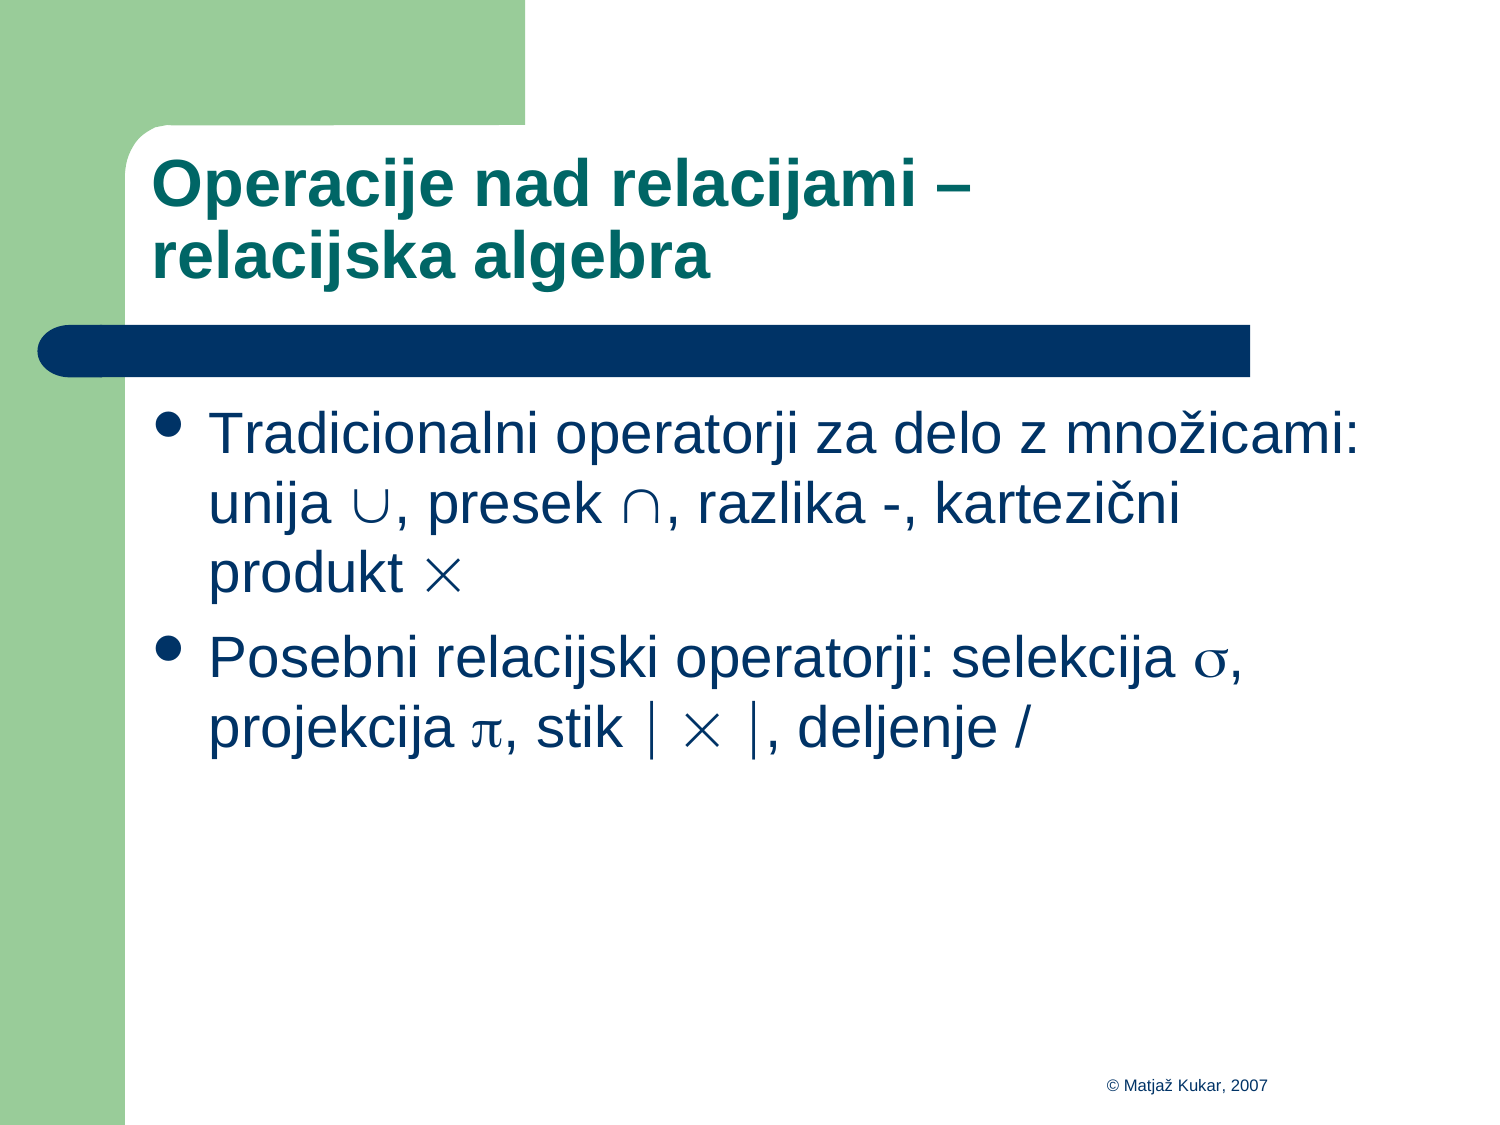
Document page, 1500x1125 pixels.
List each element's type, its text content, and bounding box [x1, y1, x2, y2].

list Tradicionalni operatorji za delo z množicami: unija , presek , razlika -, kartezični produkt  Posebni relacijski operatorji: selekcija , projekcija , stik   , deljenje  [137, 387, 1400, 999]
text_box © Matjaž Kukar, 2007 [949, 1025, 1426, 1103]
title Operacije nad relacijami – relacijska algebra [136, 136, 1414, 301]
